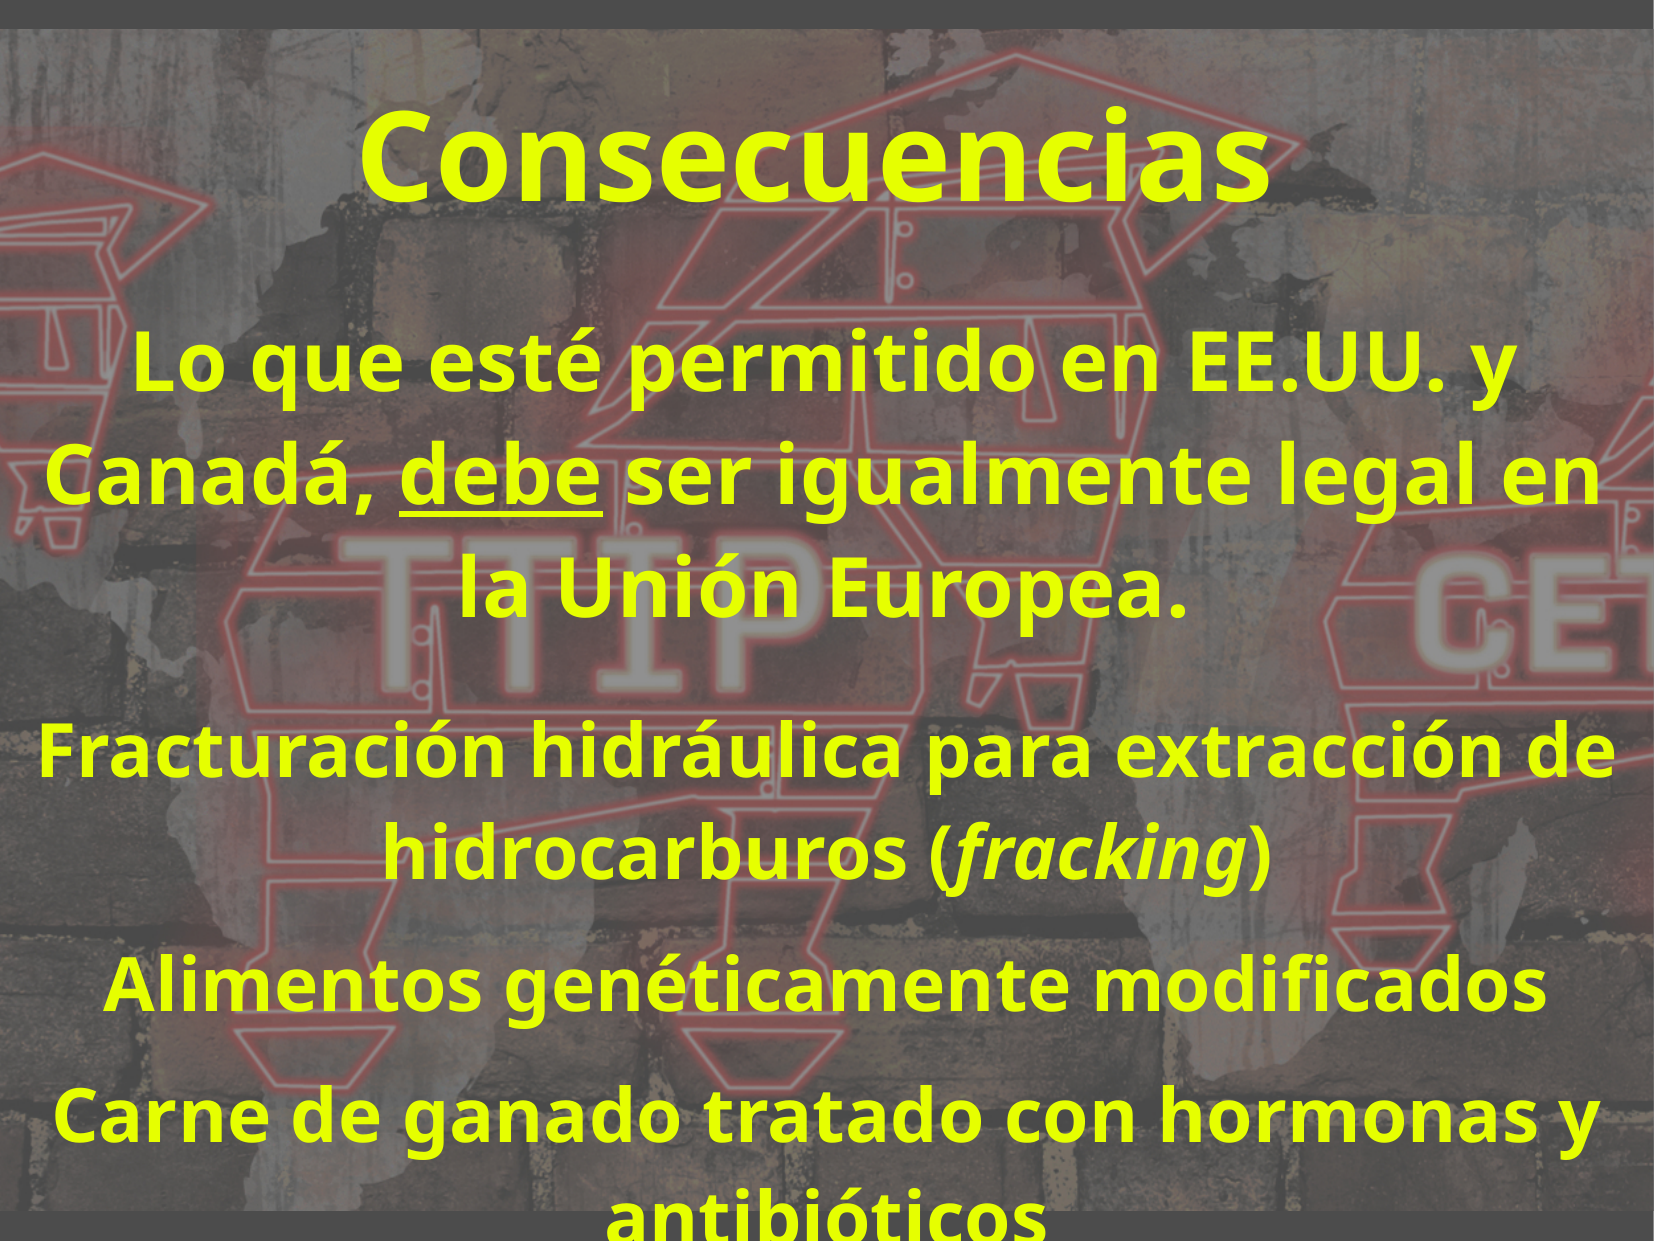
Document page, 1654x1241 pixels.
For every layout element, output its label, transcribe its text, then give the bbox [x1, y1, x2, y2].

picture [0, 29, 1654, 1211]
title Consecuencias [59, 56, 1571, 250]
list Fracturación hidráulica para extracción de hidrocarburos (fracking) Alimentos genéticamente modificados Carne de ganado tratado con hormonas y antibióticos [22, 696, 1631, 1215]
list Lo que esté permitido en EE.UU. y Canadá, debe ser igualmente legal en la Unión Europea. [29, 302, 1618, 608]
